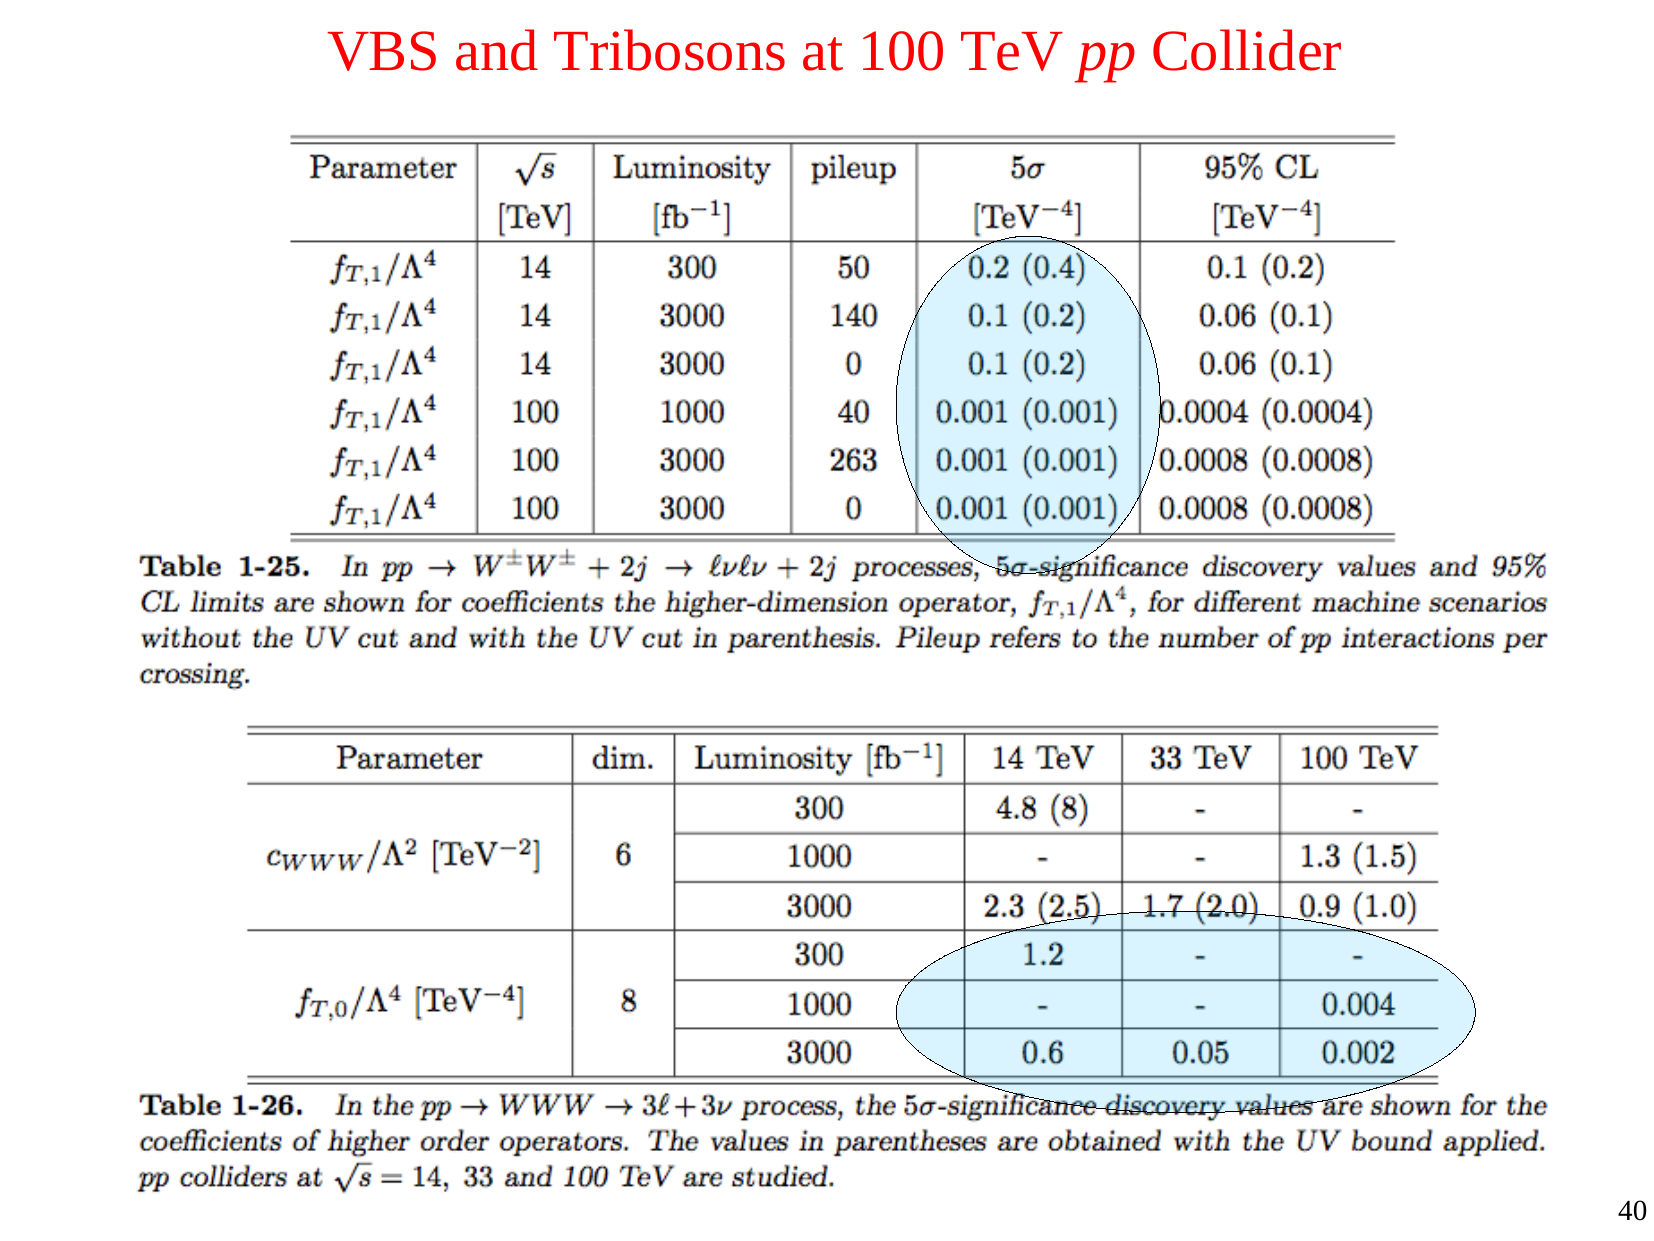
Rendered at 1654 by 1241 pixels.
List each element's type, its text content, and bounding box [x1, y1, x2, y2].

text_box [896, 236, 1161, 574]
picture [24, 91, 1580, 1217]
text_box [896, 911, 1476, 1113]
title VBS and Tribosons at 100 TeV pp Collider [128, 0, 1541, 91]
